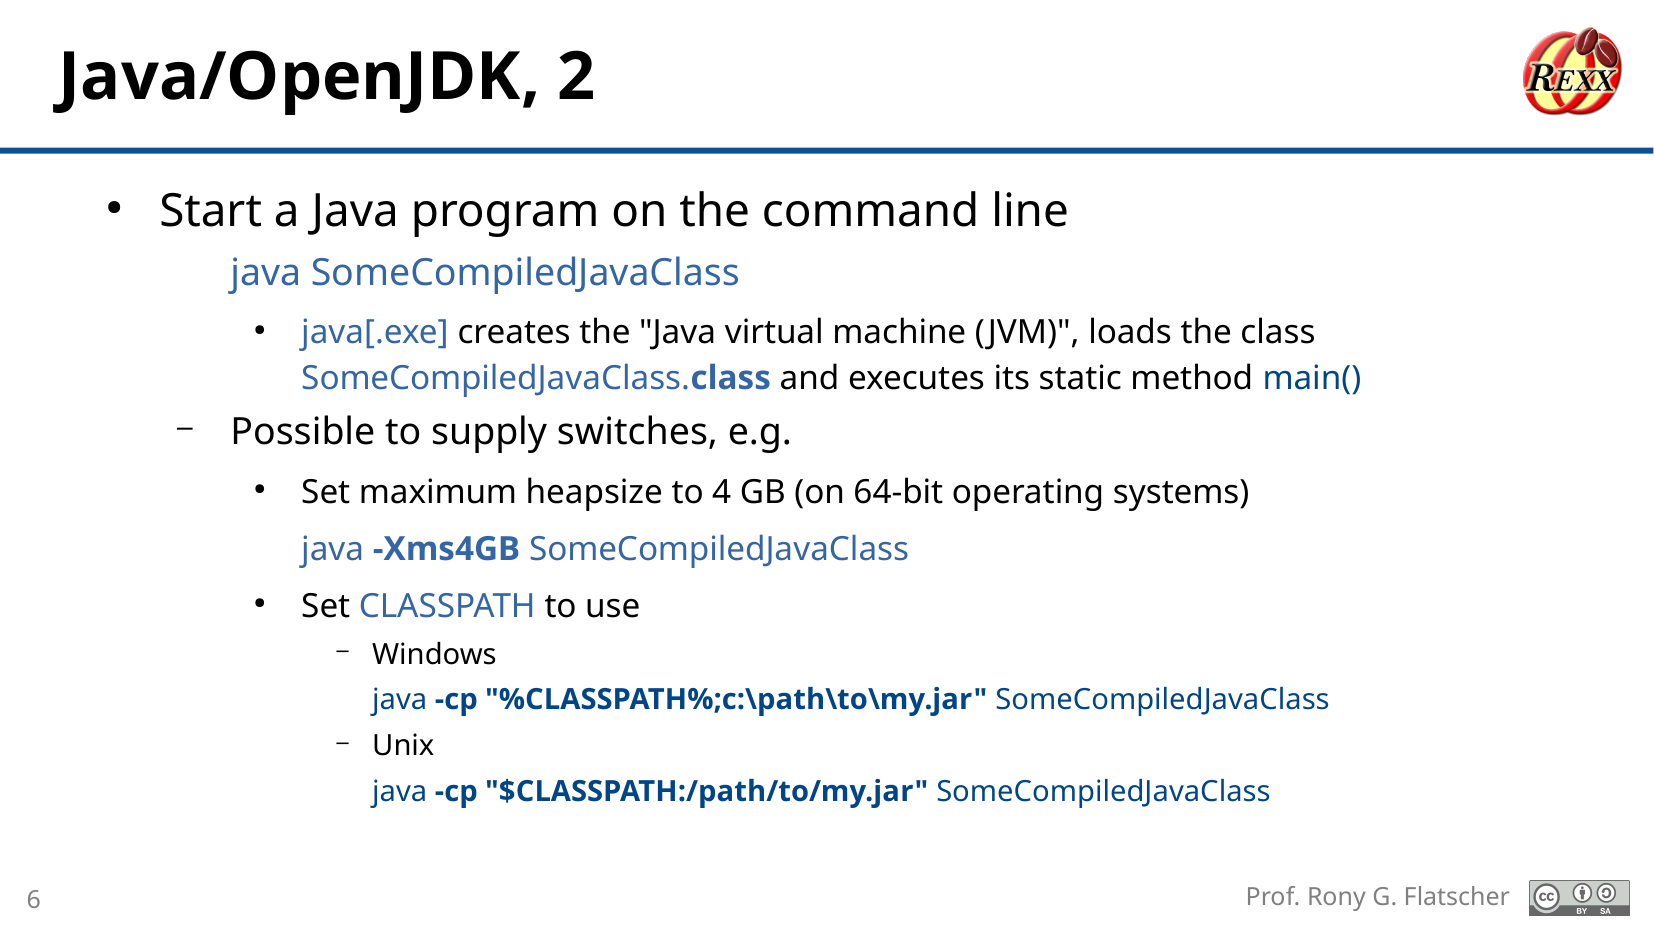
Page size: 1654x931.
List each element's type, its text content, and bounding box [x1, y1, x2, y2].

list Start a Java program on the command line java SomeCompiledJavaClass java[.exe] creates the "Java virtual machine (JVM)", loads the class SomeCompiledJavaClass.class and executes its static method main() Possible to supply switches, e.g. Set maximum heapsize to 4 GB (on 64-bit operating systems) java -Xms4GB SomeCompiledJavaClass Set CLASSPATH to use Windows java -cp "%CLASSPATH%;c:\path\to\my.jar" SomeCompiledJavaClass Unix java -cp "$CLASSPATH:/path/to/my.jar" SomeCompiledJavaClass [88, 177, 1577, 857]
title Java/OpenJDK, 2 [0, 0, 1625, 148]
